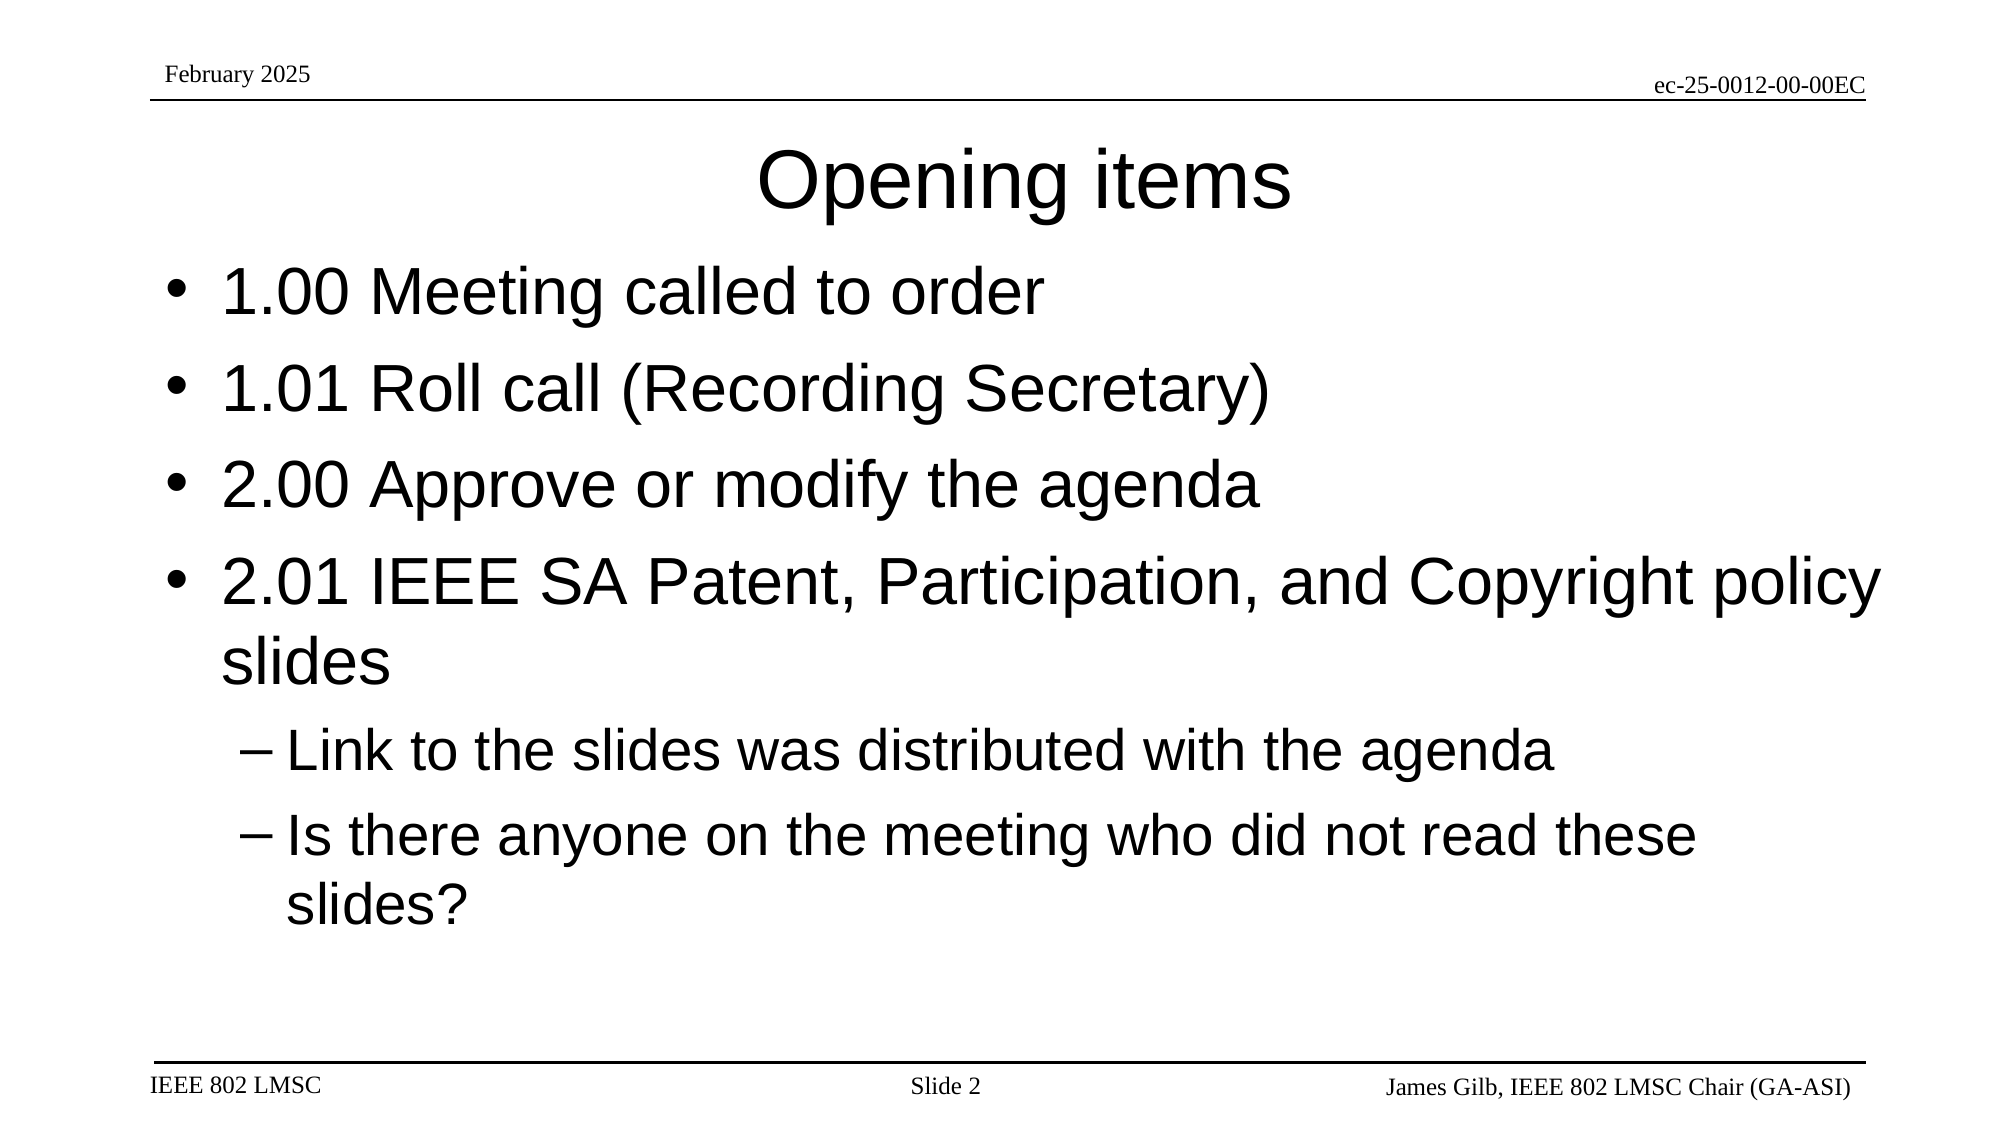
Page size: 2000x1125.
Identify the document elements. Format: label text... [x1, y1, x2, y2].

title Opening items [149, 112, 1900, 238]
list 1.00 Meeting called to order 1.01 Roll call (Recording Secretary) 2.00 Approve or modify the agenda 2.01 IEEE SA Patent, Participation, and Copyright policy slides Link to the slides was distributed with the agenda Is there anyone on the meeting who did not read these slides? [150, 239, 1900, 1051]
